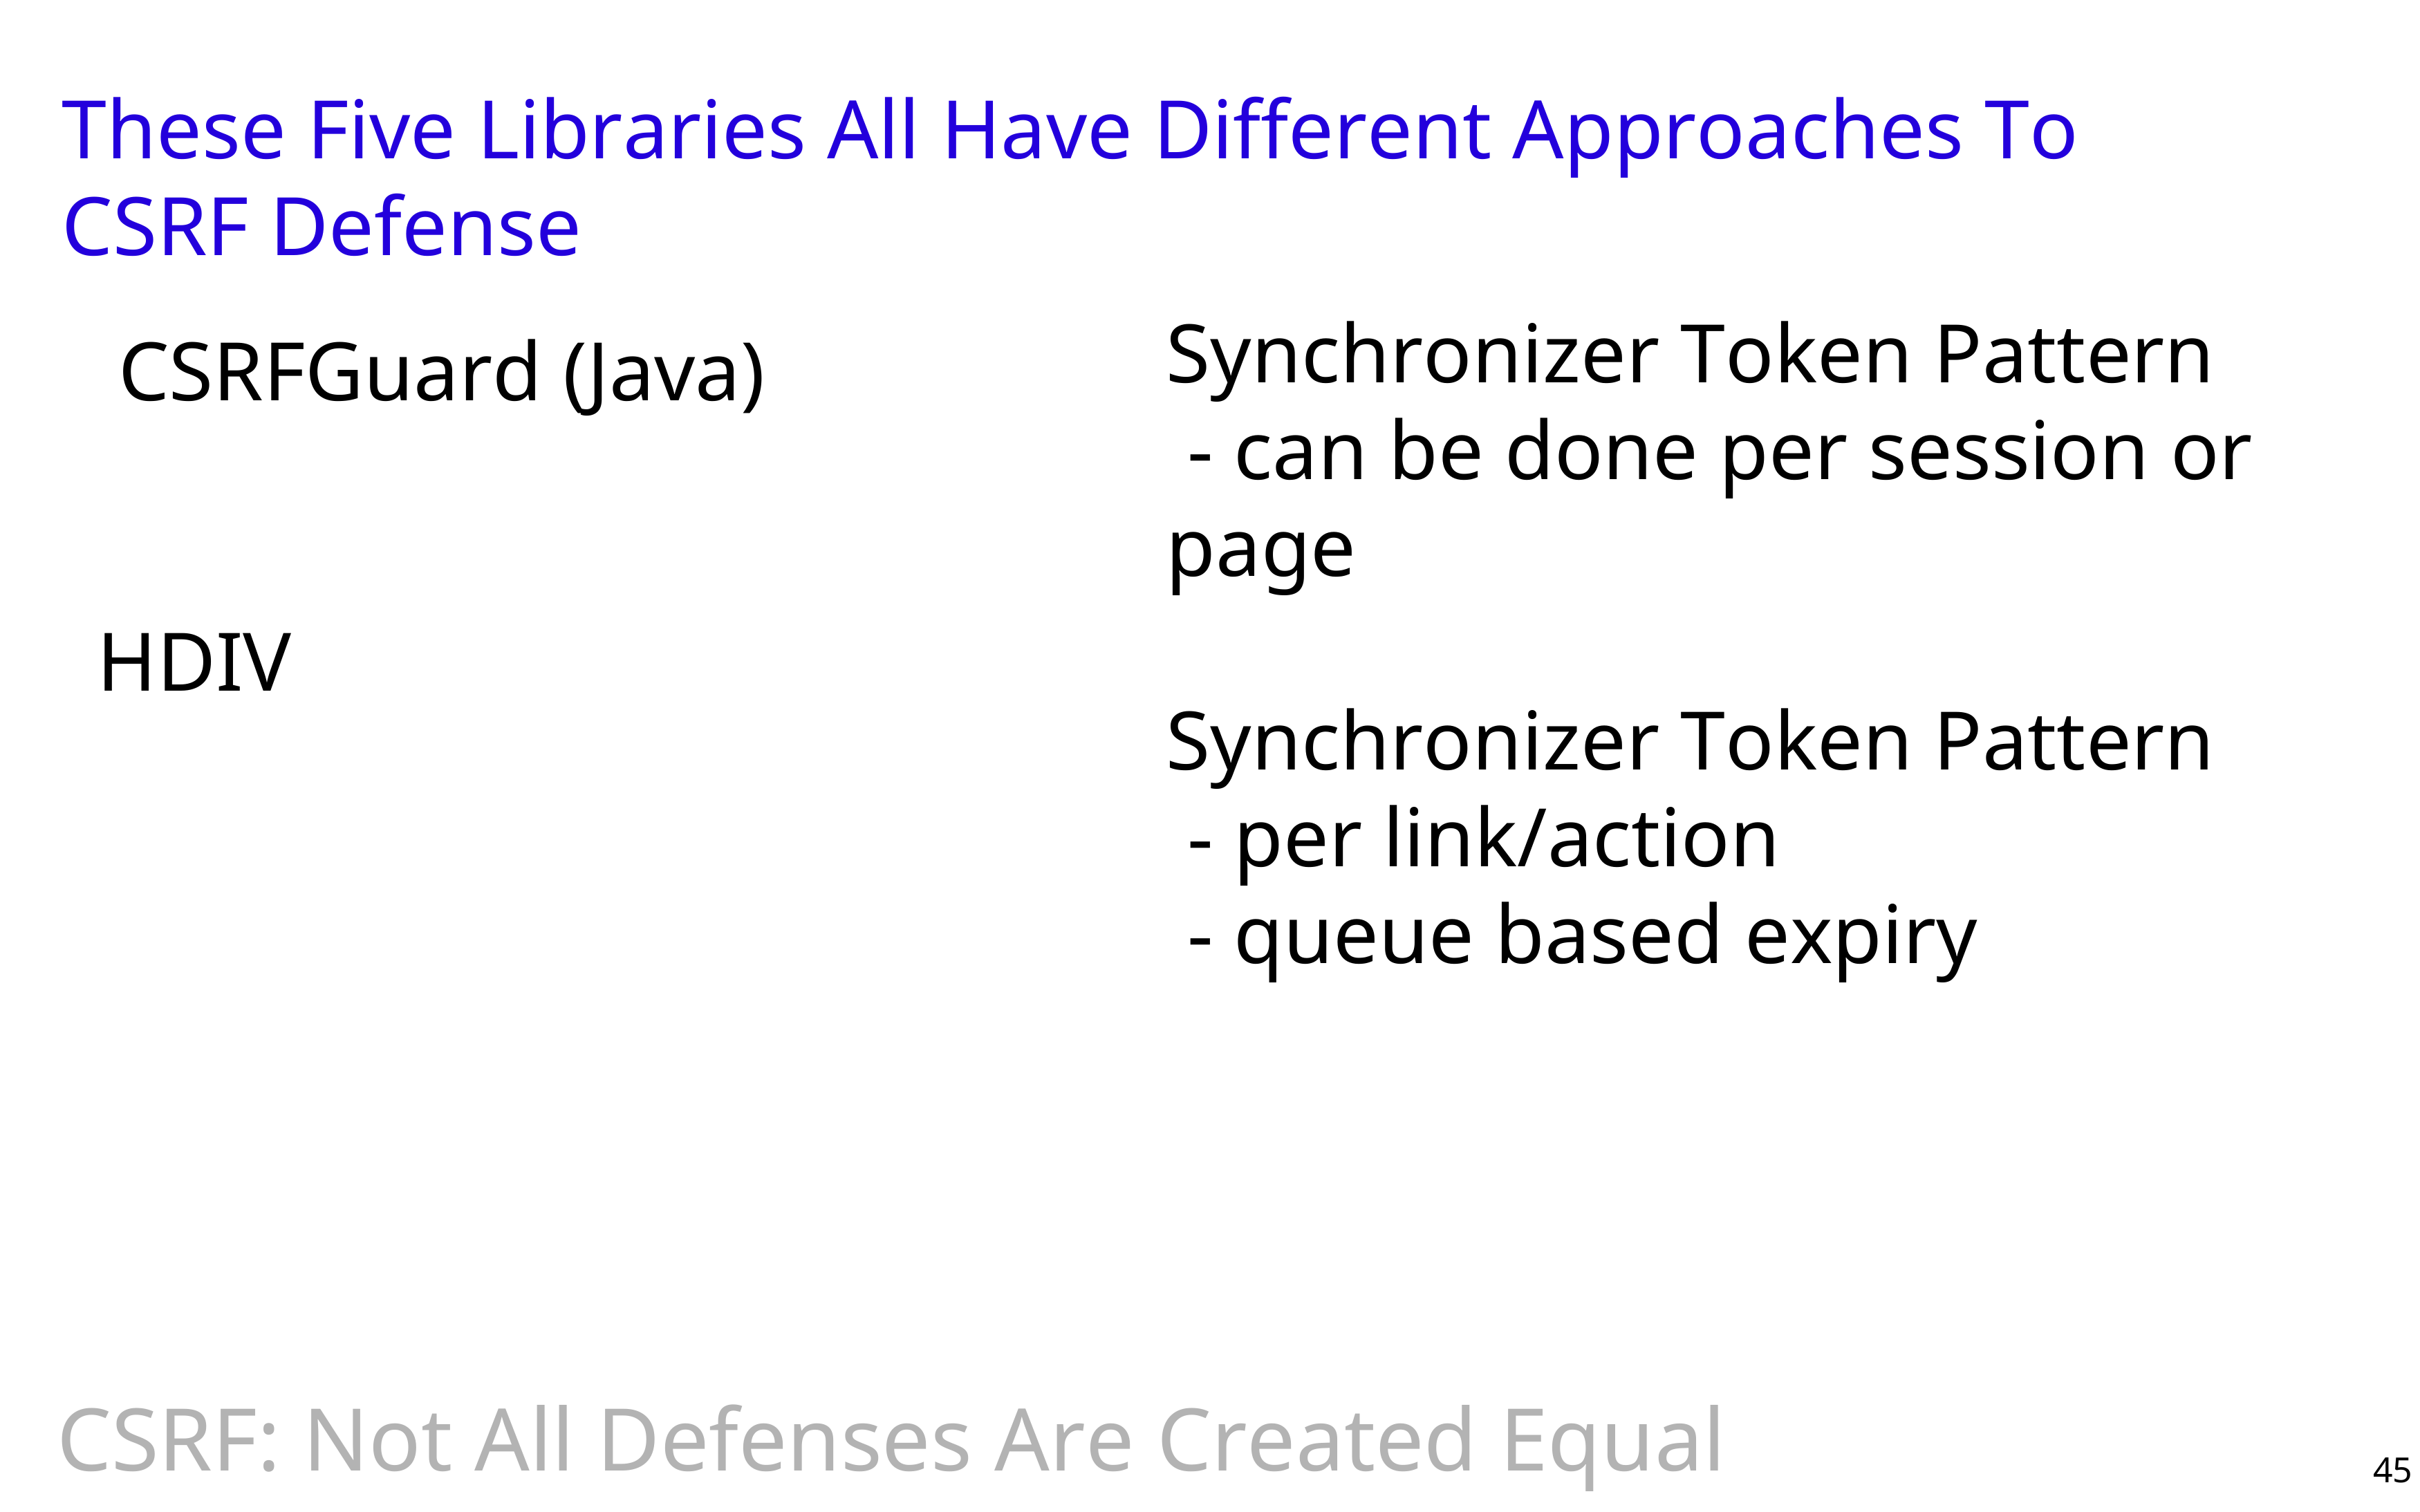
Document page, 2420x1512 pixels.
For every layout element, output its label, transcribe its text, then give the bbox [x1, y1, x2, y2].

text_box These Five Libraries All Have Different Approaches To CSRF Defense [52, 73, 2293, 277]
text_box CSRFGuard (Java) HDIV [83, 310, 1173, 1224]
text_box Synchronizer Token Pattern - can be done per session or page Synchronizer Token Pattern - per link/action - queue based expiry [1152, 292, 2335, 893]
text_box <number> [2365, 1443, 2420, 1497]
